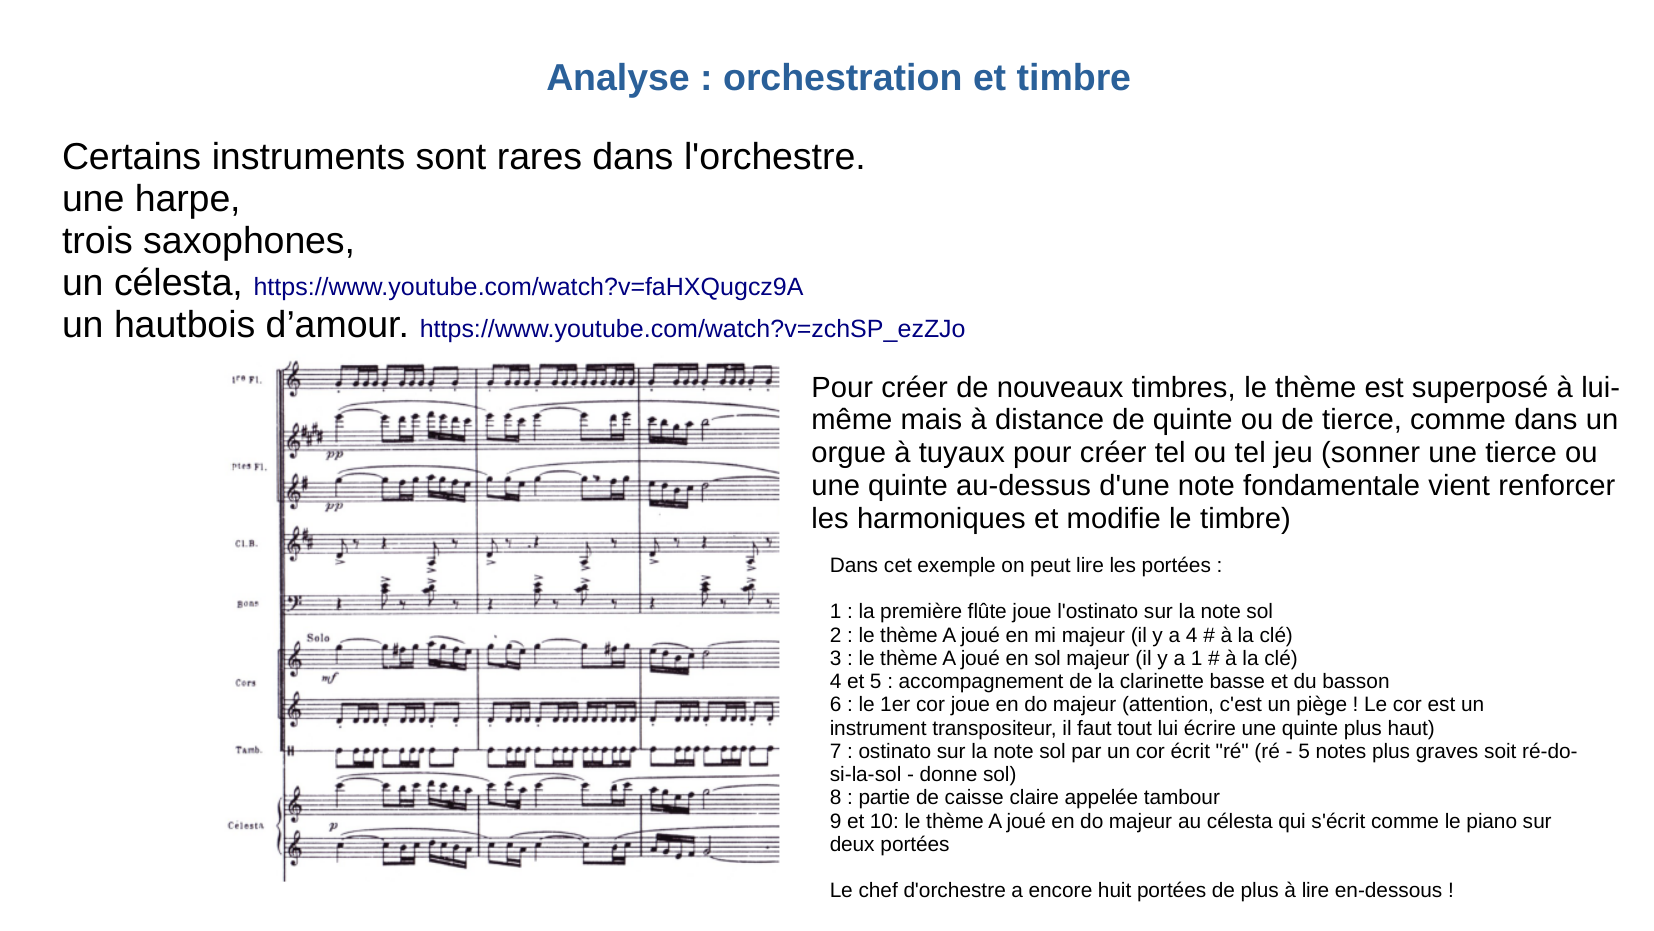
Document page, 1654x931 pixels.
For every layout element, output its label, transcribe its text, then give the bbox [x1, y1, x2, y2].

picture [224, 354, 782, 884]
text_box Dans cet exemple on peut lire les portées : 1 : la première flûte joue l'ostinato sur la note sol 2 : le thème A joué en mi majeur (il y a 4 # à la clé) 3 : le thème A joué en sol majeur (il y a 1 # à la clé) 4 et 5 : accompagnement de la clarinette basse et du basson 6 : le 1er cor joue en do majeur (attention, c'est un piège ! Le cor est un instrument transpositeur, il faut tout lui écrire une quinte plus haut) 7 : ostinato sur la note sol par un cor écrit "ré" (ré - 5 notes plus graves soit ré-do-si-la-sol - donne sol) 8 : partie de caisse claire appelée tambour 9 et 10: le thème A joué en do majeur au célesta qui s'écrit comme le piano sur deux portées Le chef d'orchestre a encore huit portées de plus à lire en-dessous ! [814, 546, 1595, 912]
text_box Analyse : orchestration et timbre [531, 49, 1170, 128]
text_box Certains instruments sont rares dans l'orchestre. une harpe, trois saxophones, un célesta, https://www.youtube.com/watch?v=faHXQugcz9A un hautbois d’amour. https://www.youtube.com/watch?v=zchSP_ezZJo [47, 128, 1607, 451]
text_box Pour créer de nouveaux timbres, le thème est superposé à lui-même mais à distance de quinte ou de tierce, comme dans un orgue à tuyaux pour créer tel ou tel jeu (sonner une tierce ou une quinte au-dessus d'une note fondamentale vient renforcer les harmoniques et modifie le timbre) [796, 363, 1642, 547]
